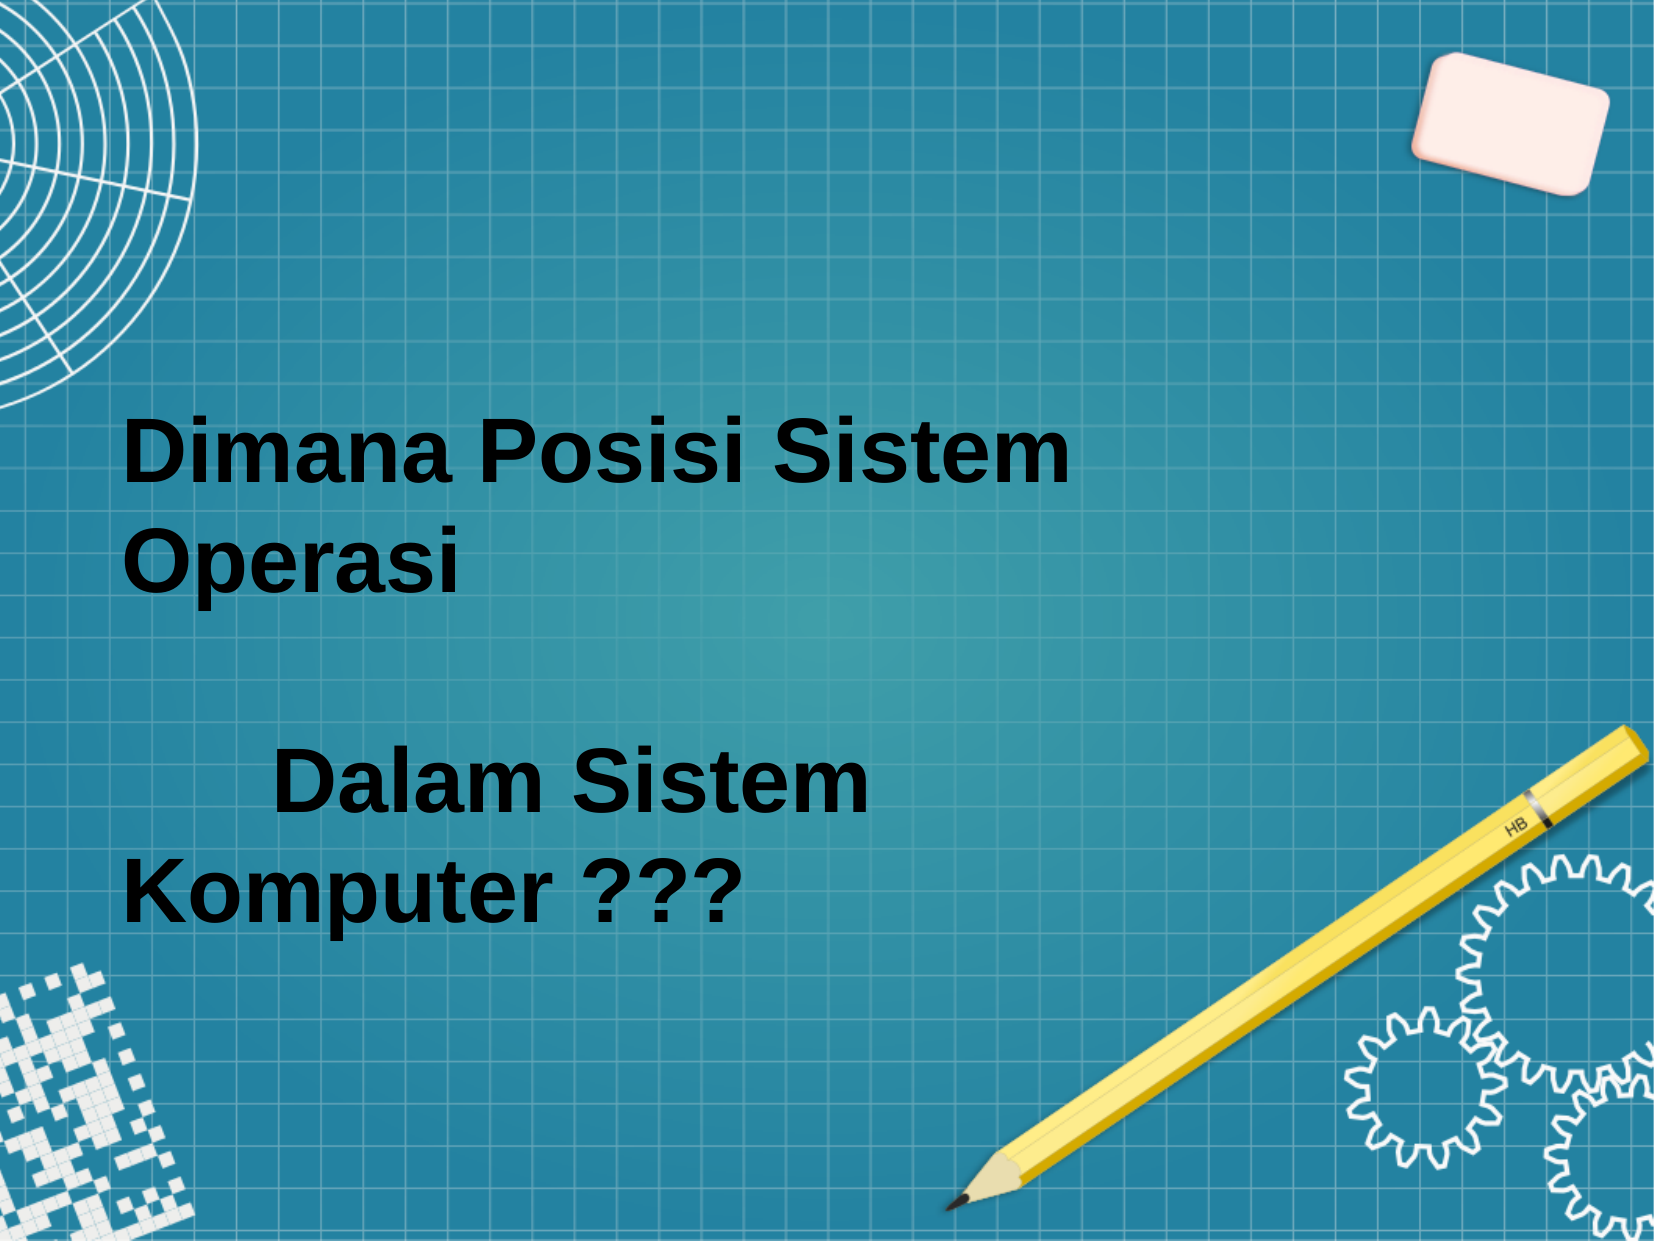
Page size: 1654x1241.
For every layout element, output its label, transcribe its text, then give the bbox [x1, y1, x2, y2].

text_box Dimana Posisi Sistem Operasi Dalam Sistem Komputer ??? [106, 384, 1453, 949]
